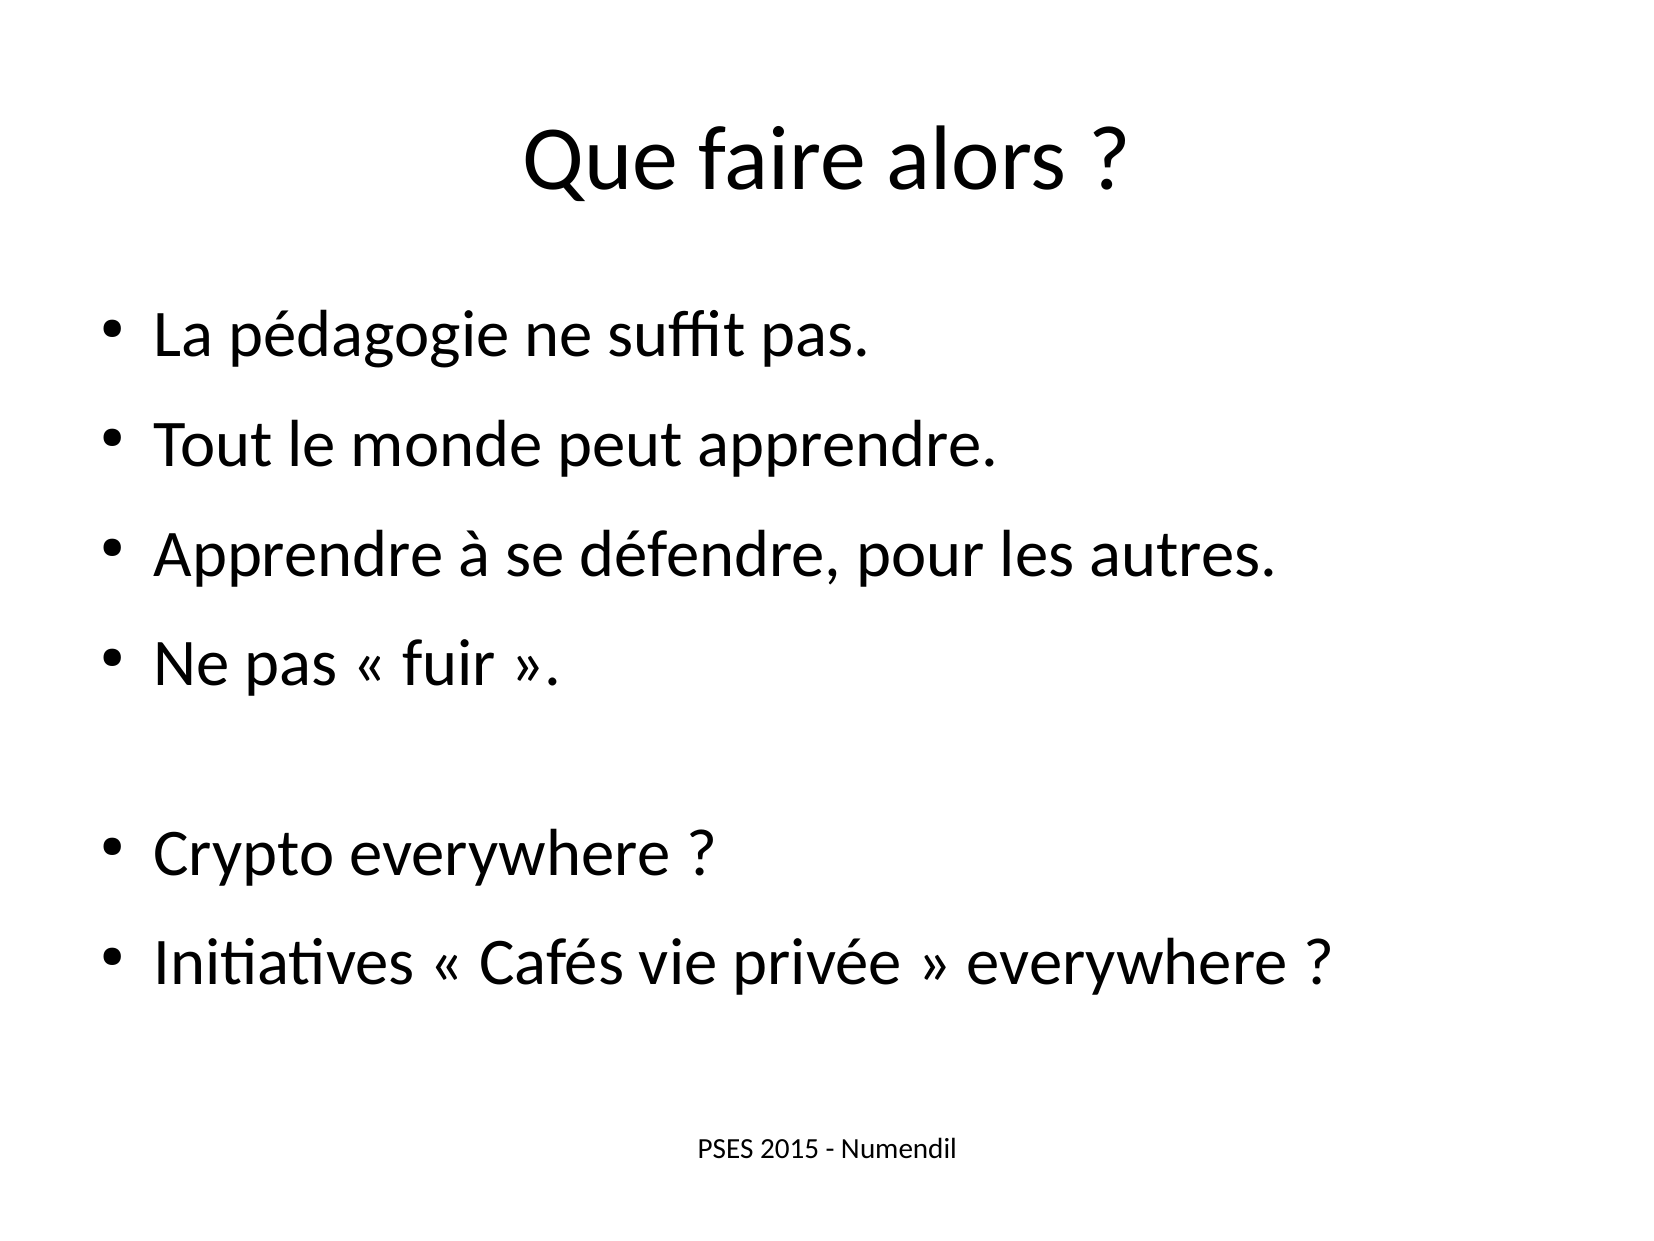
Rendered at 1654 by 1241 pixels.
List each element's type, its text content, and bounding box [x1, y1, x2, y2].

title Que faire alors ? [82, 49, 1571, 257]
text_box PSES 2015 - Numendil [565, 1129, 1090, 1216]
list La pédagogie ne suffit pas. Tout le monde peut apprendre. Apprendre à se défendre, pour les autres. Ne pas « fuir ». Crypto everywhere ? Initiatives « Cafés vie privée » everywhere ? [82, 290, 1571, 1010]
